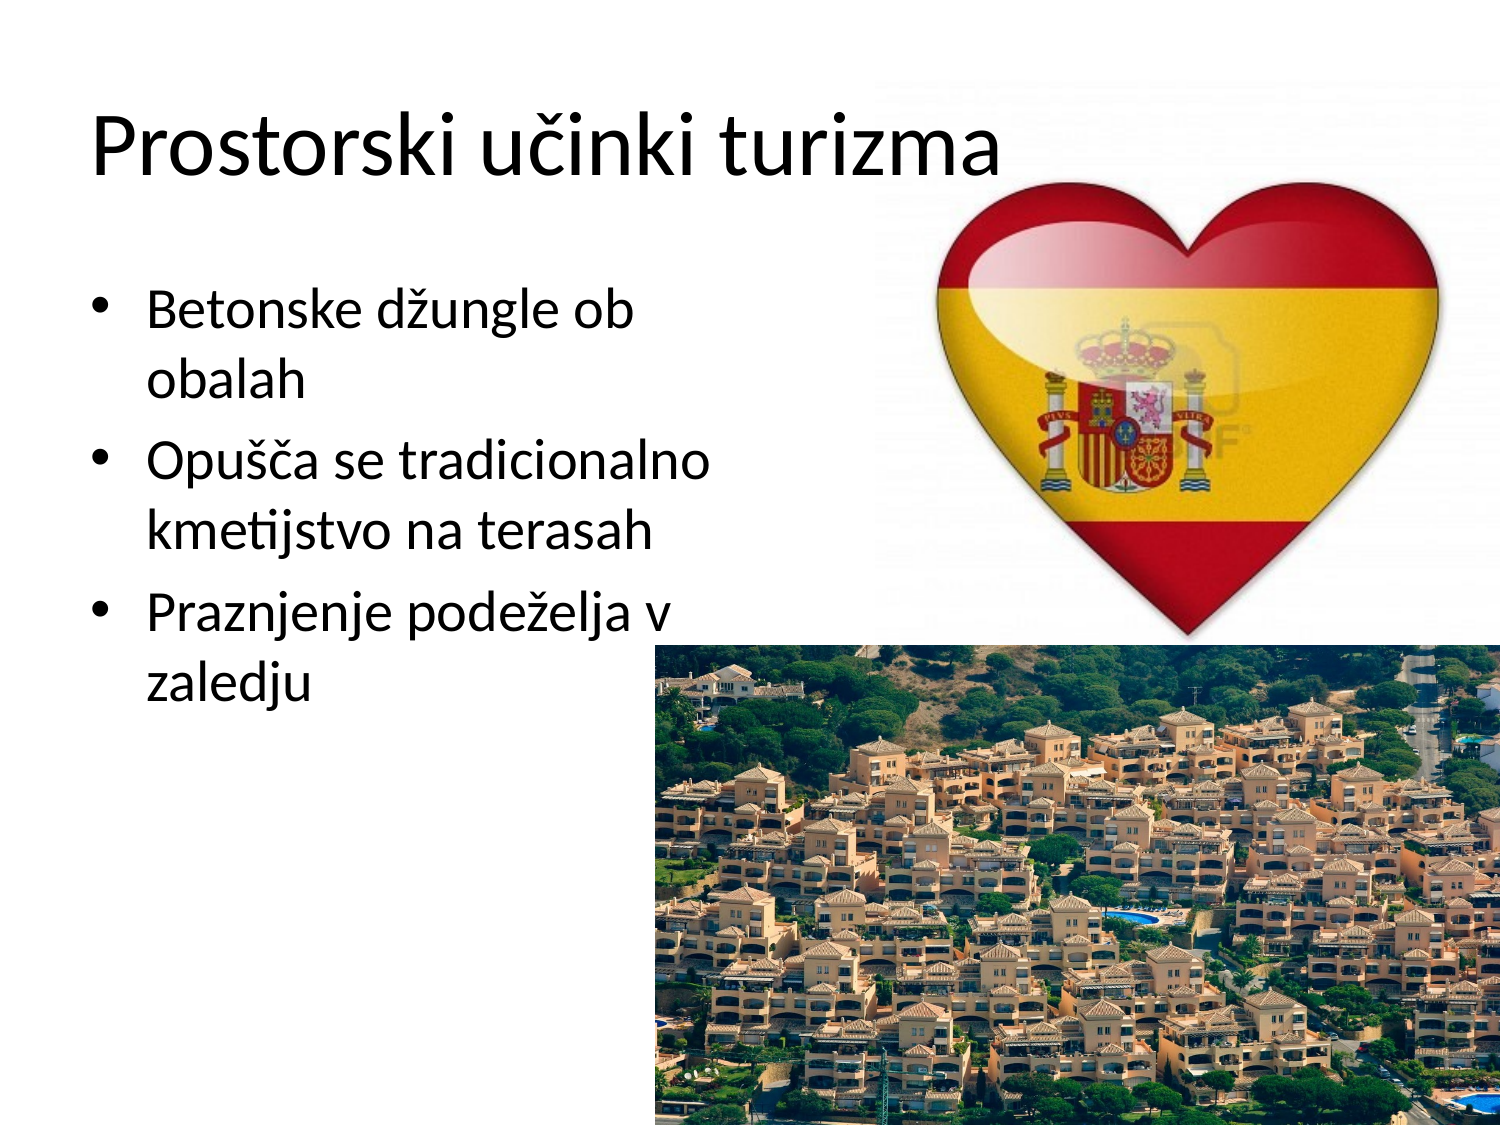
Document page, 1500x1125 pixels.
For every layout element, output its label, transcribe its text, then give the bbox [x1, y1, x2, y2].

picture [811, 651, 818, 657]
title Prostorski učinki turizma [75, 45, 1425, 233]
list Betonske džungle ob obalah Opušča se tradicionalno kmetijstvo na terasah Praznjenje podeželja v zaledju [75, 262, 738, 1005]
picture [655, 78, 1500, 1125]
